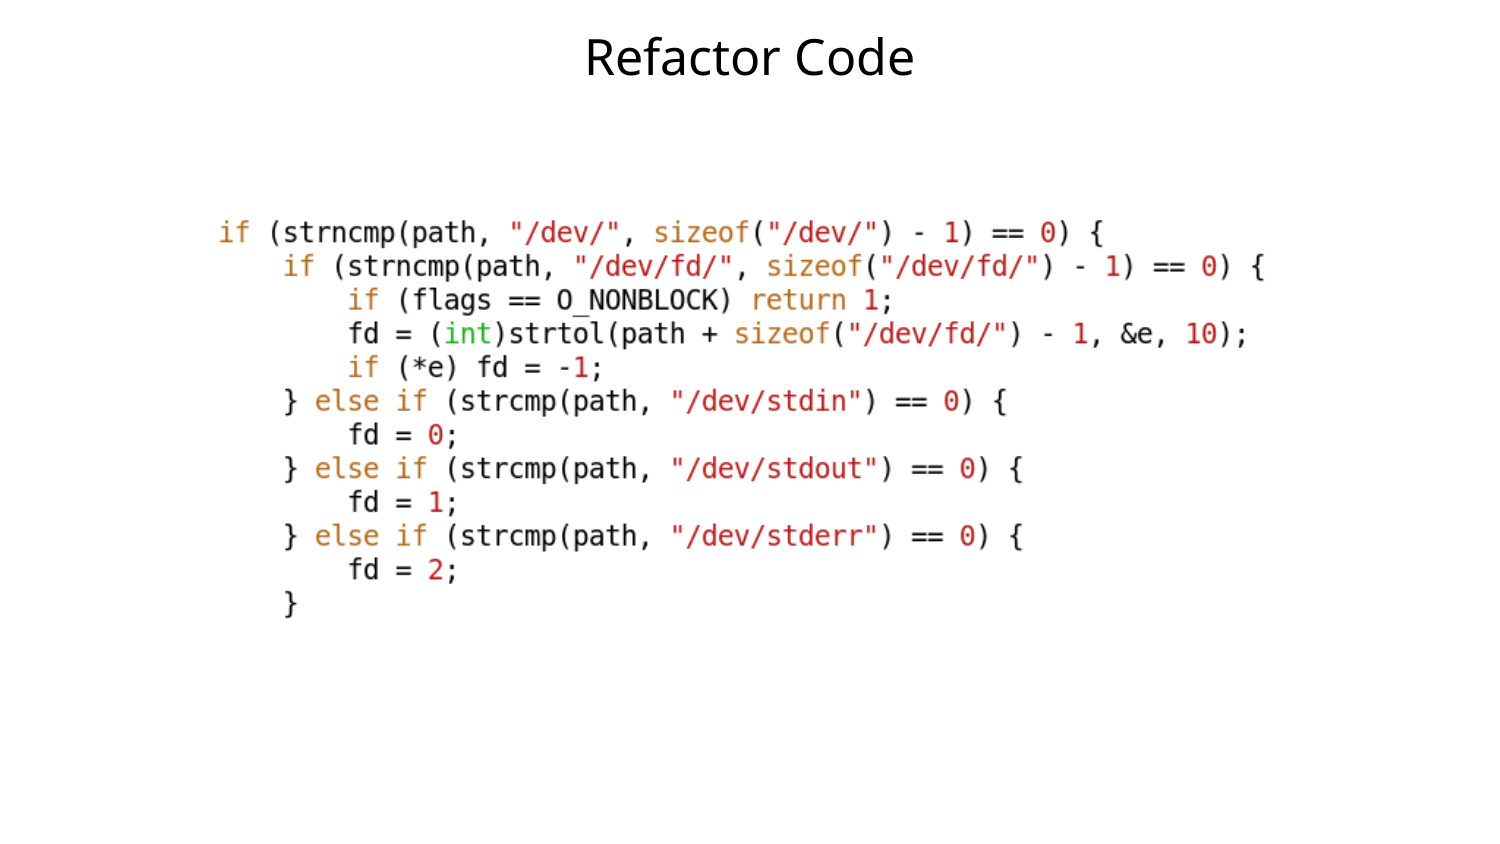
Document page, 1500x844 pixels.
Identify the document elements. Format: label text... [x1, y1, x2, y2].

picture [205, 197, 1295, 647]
title Refactor Code [51, 10, 1449, 105]
